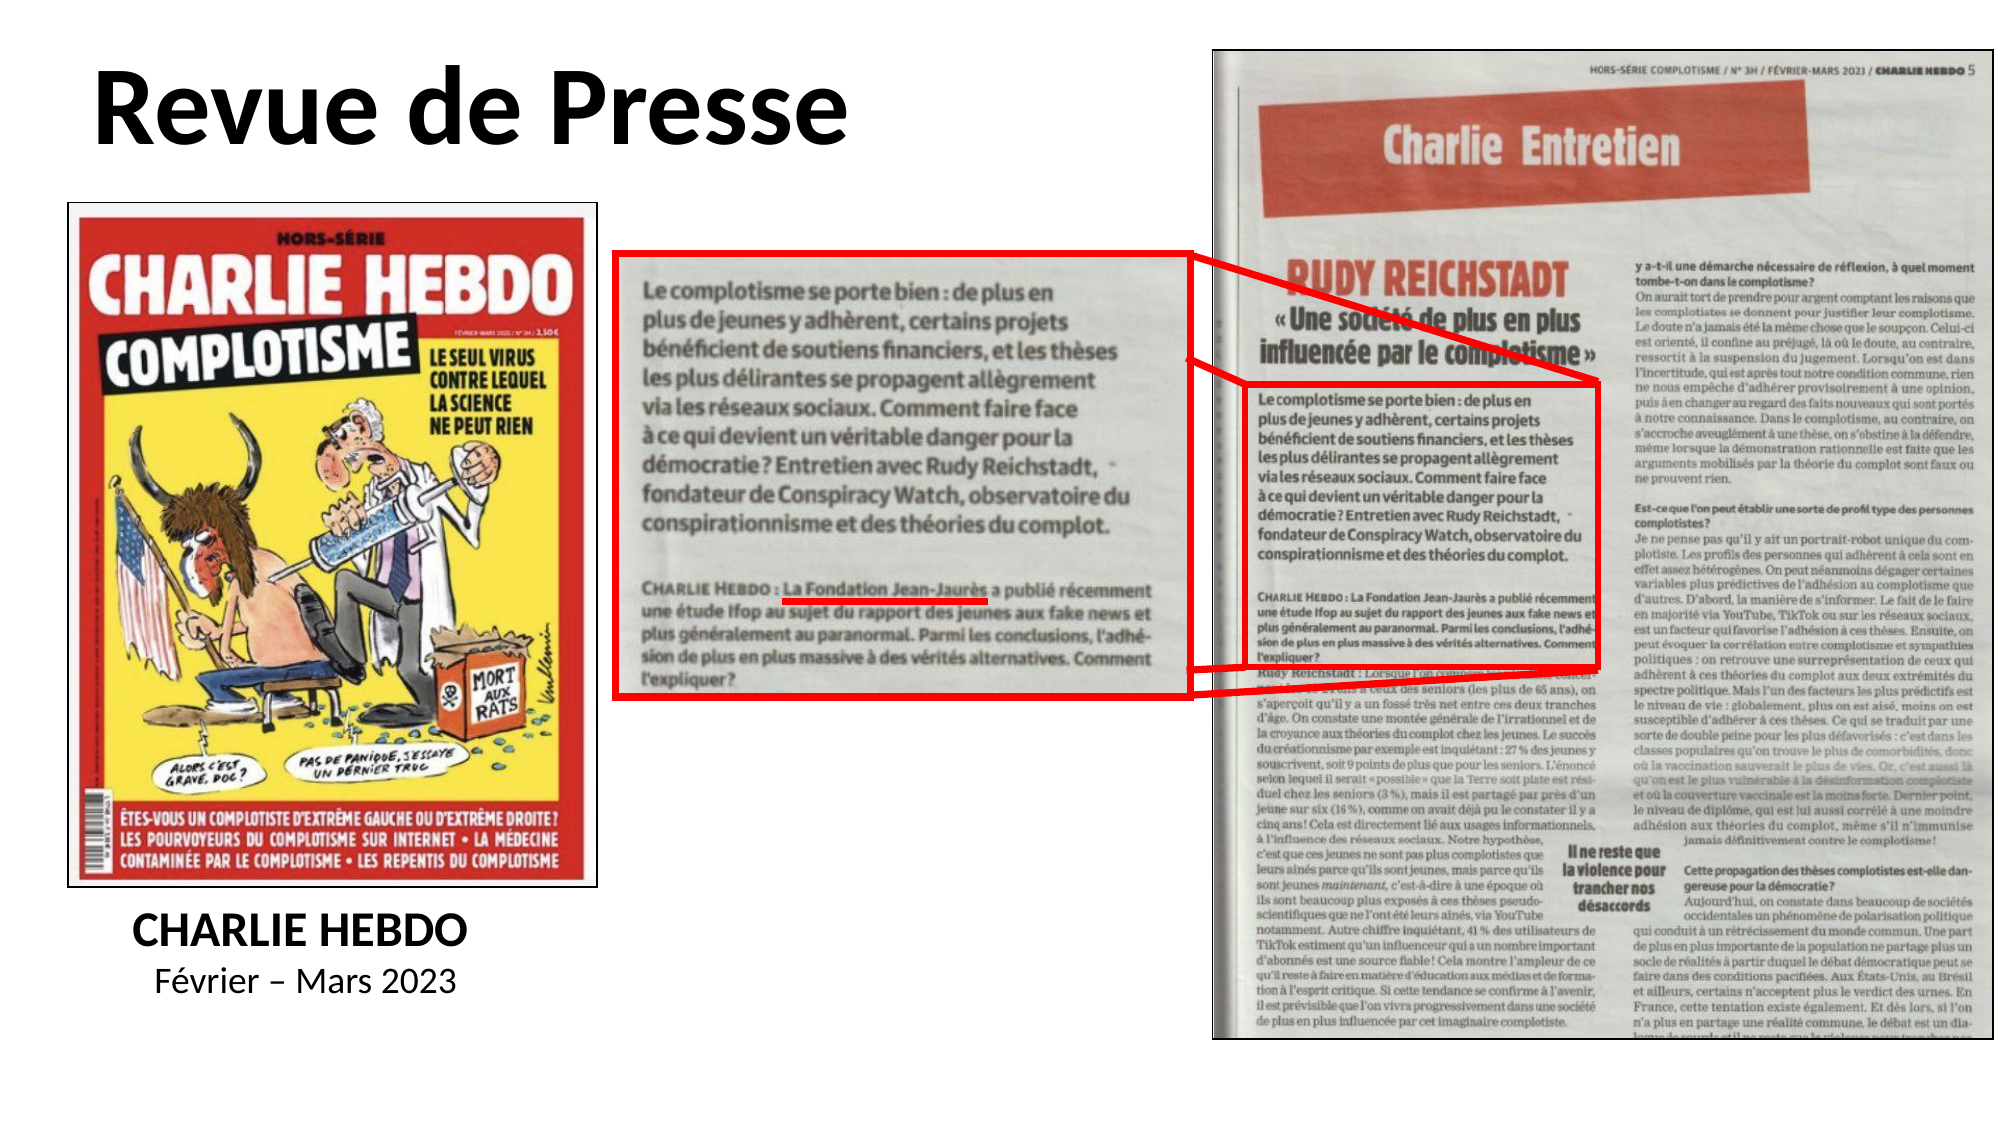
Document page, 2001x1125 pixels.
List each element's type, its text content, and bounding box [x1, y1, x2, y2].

picture [1213, 375, 1242, 665]
picture [68, 203, 596, 887]
picture [1213, 267, 1580, 381]
picture [1213, 50, 1993, 1039]
picture [1213, 670, 1525, 690]
text_box [1245, 384, 1599, 668]
text_box Revue de Presse [78, 24, 1214, 174]
picture [619, 256, 1187, 694]
text_box CHARLIE HEBDO Février – Mars 2023 [77, 888, 534, 1010]
